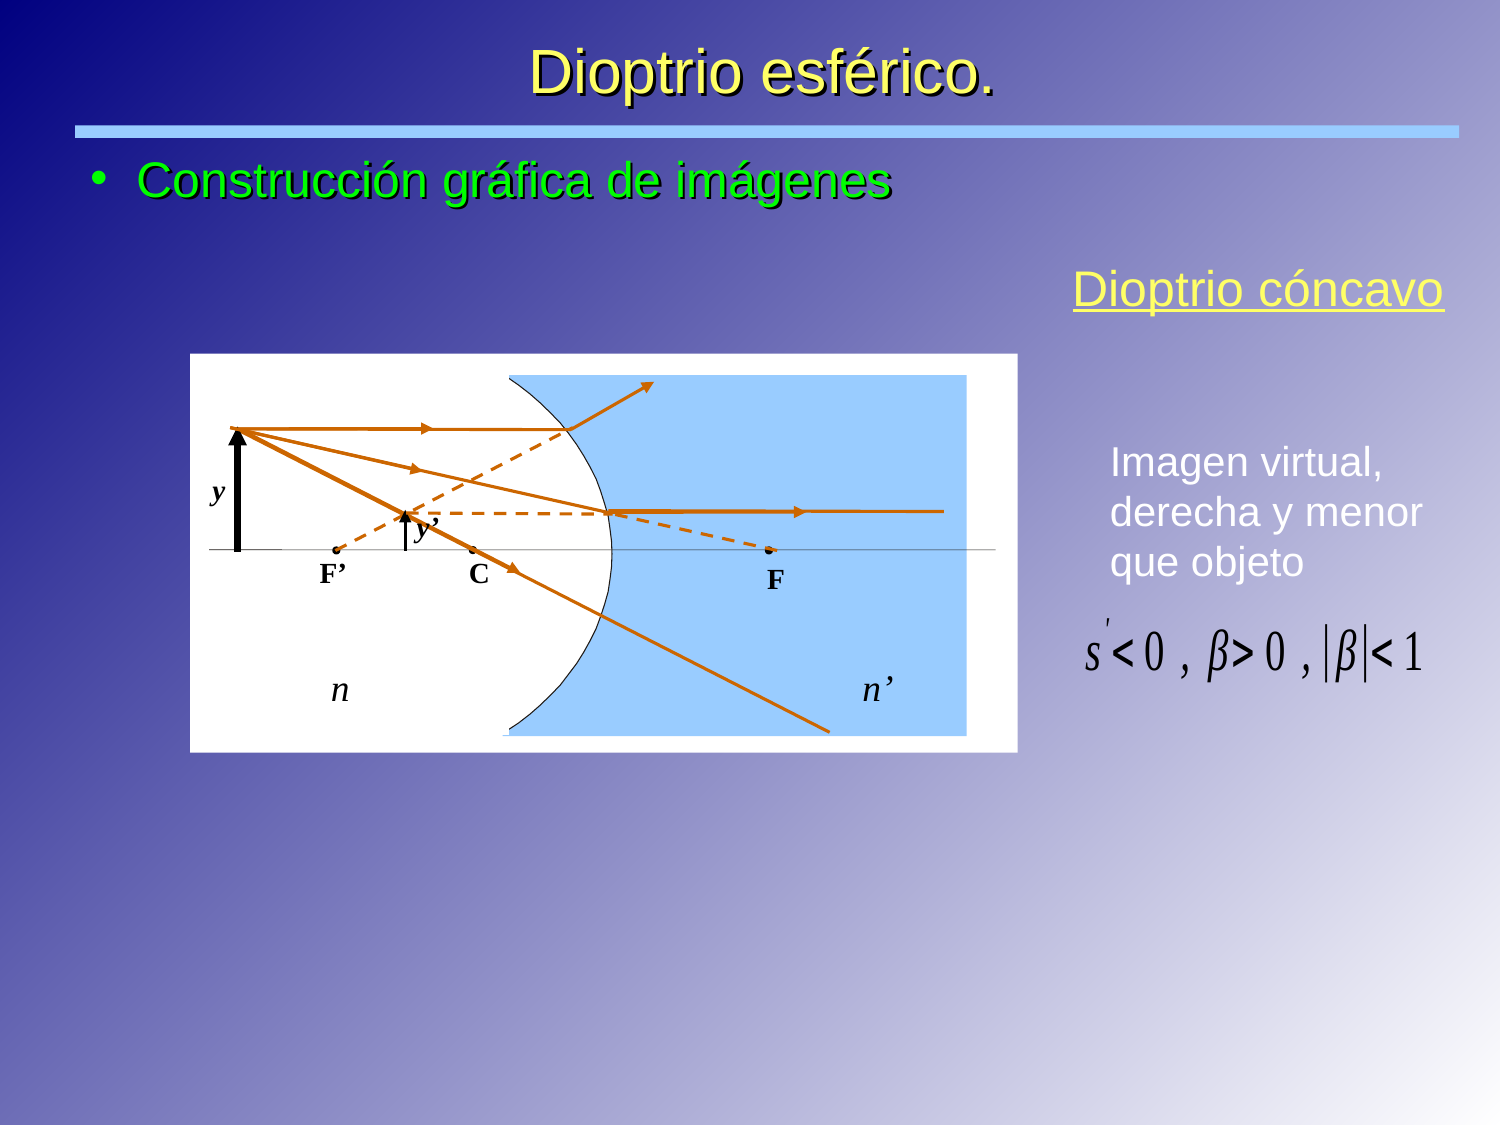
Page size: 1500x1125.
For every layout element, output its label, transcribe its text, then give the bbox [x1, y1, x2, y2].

text_box C [489, 554, 511, 565]
text_box y [199, 471, 238, 507]
text_box n [317, 663, 364, 709]
text_box y’ [409, 508, 447, 544]
text_box F [744, 560, 808, 596]
chart [1073, 608, 1437, 684]
text_box Dioptrio cóncavo [1054, 248, 1463, 324]
text_box C [447, 554, 511, 590]
text_box Construcción gráfica de imágenes [74, 139, 1405, 228]
text_box Imagen virtual, derecha y menor que objeto [1095, 427, 1447, 593]
text_box F’ [302, 554, 365, 590]
text_box Dioptrio esférico. [50, 24, 1476, 113]
text_box [75, 125, 1460, 138]
text_box n’ [846, 663, 910, 709]
text_box [190, 353, 1018, 753]
